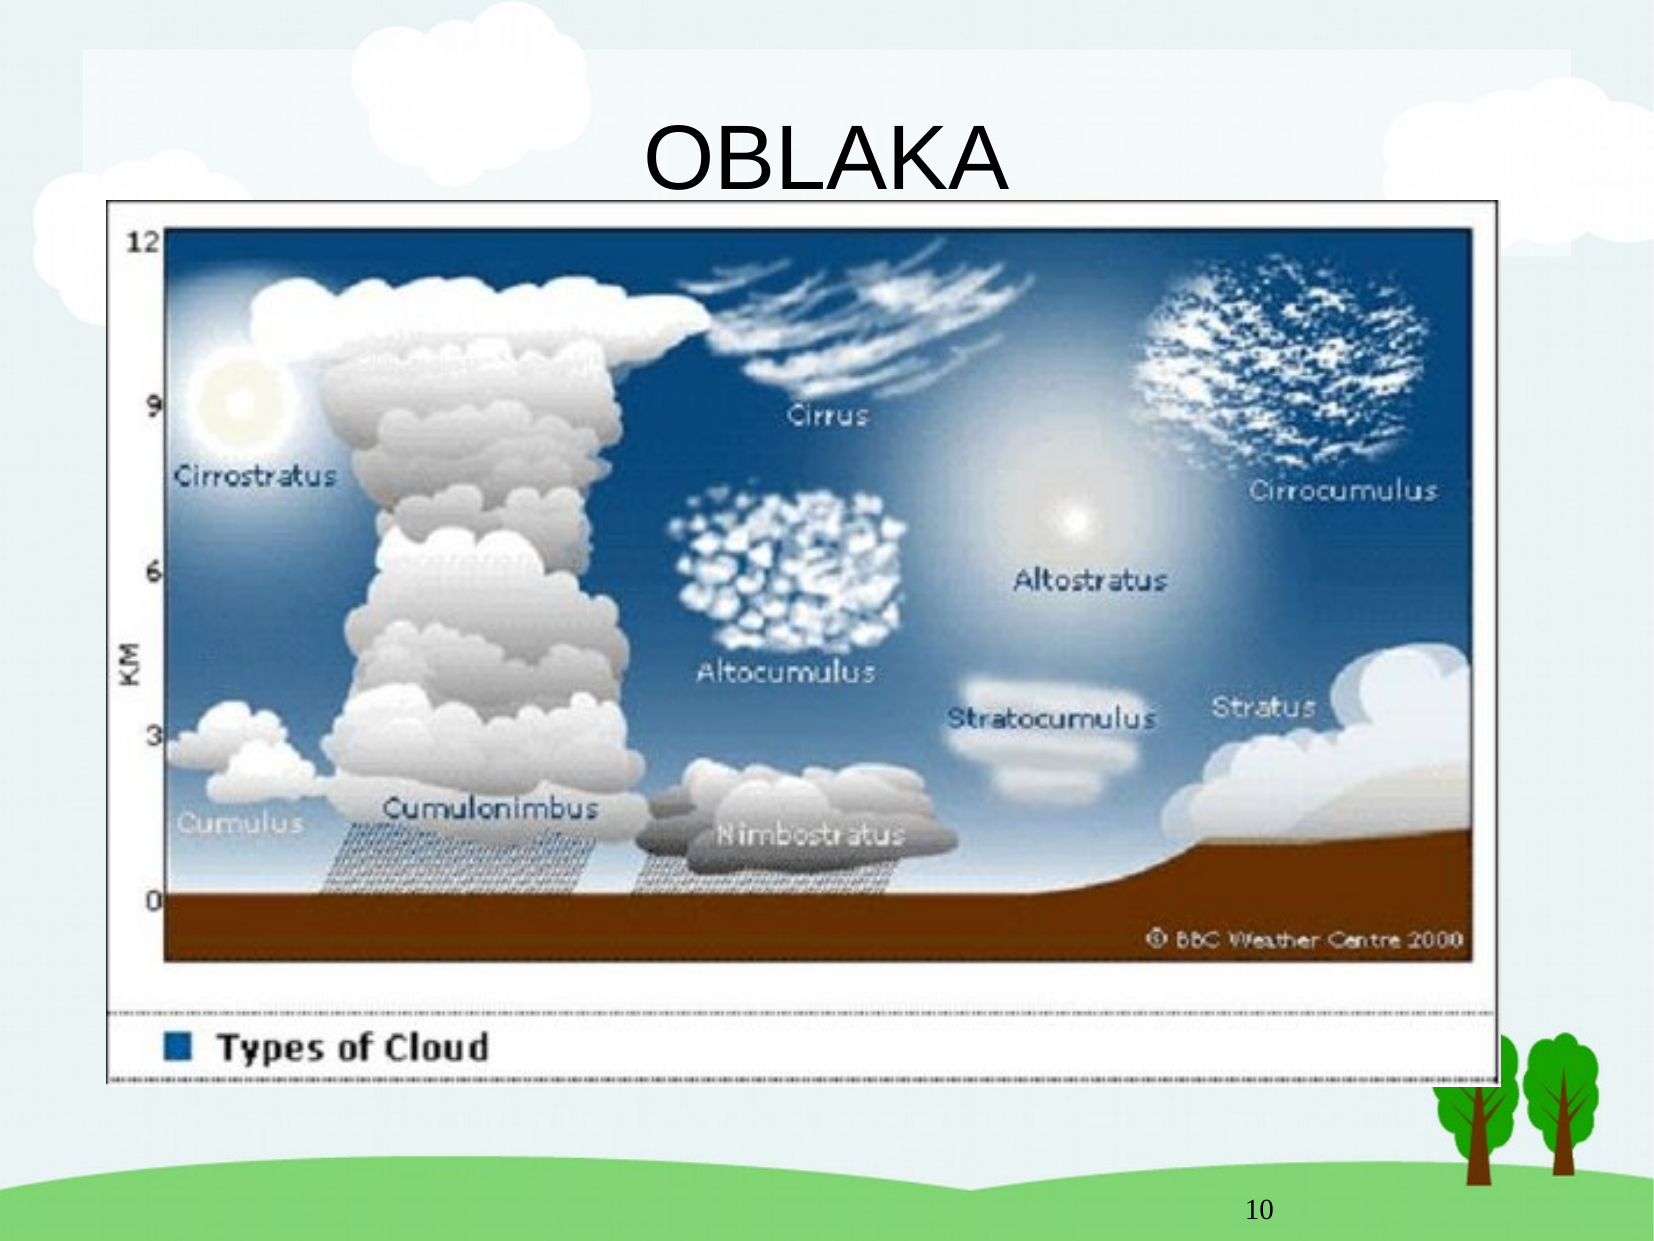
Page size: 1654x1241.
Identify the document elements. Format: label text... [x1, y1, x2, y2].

picture [106, 200, 1501, 1087]
title OBLAKA [82, 49, 1571, 257]
text_box [1244, 1190, 1630, 1241]
